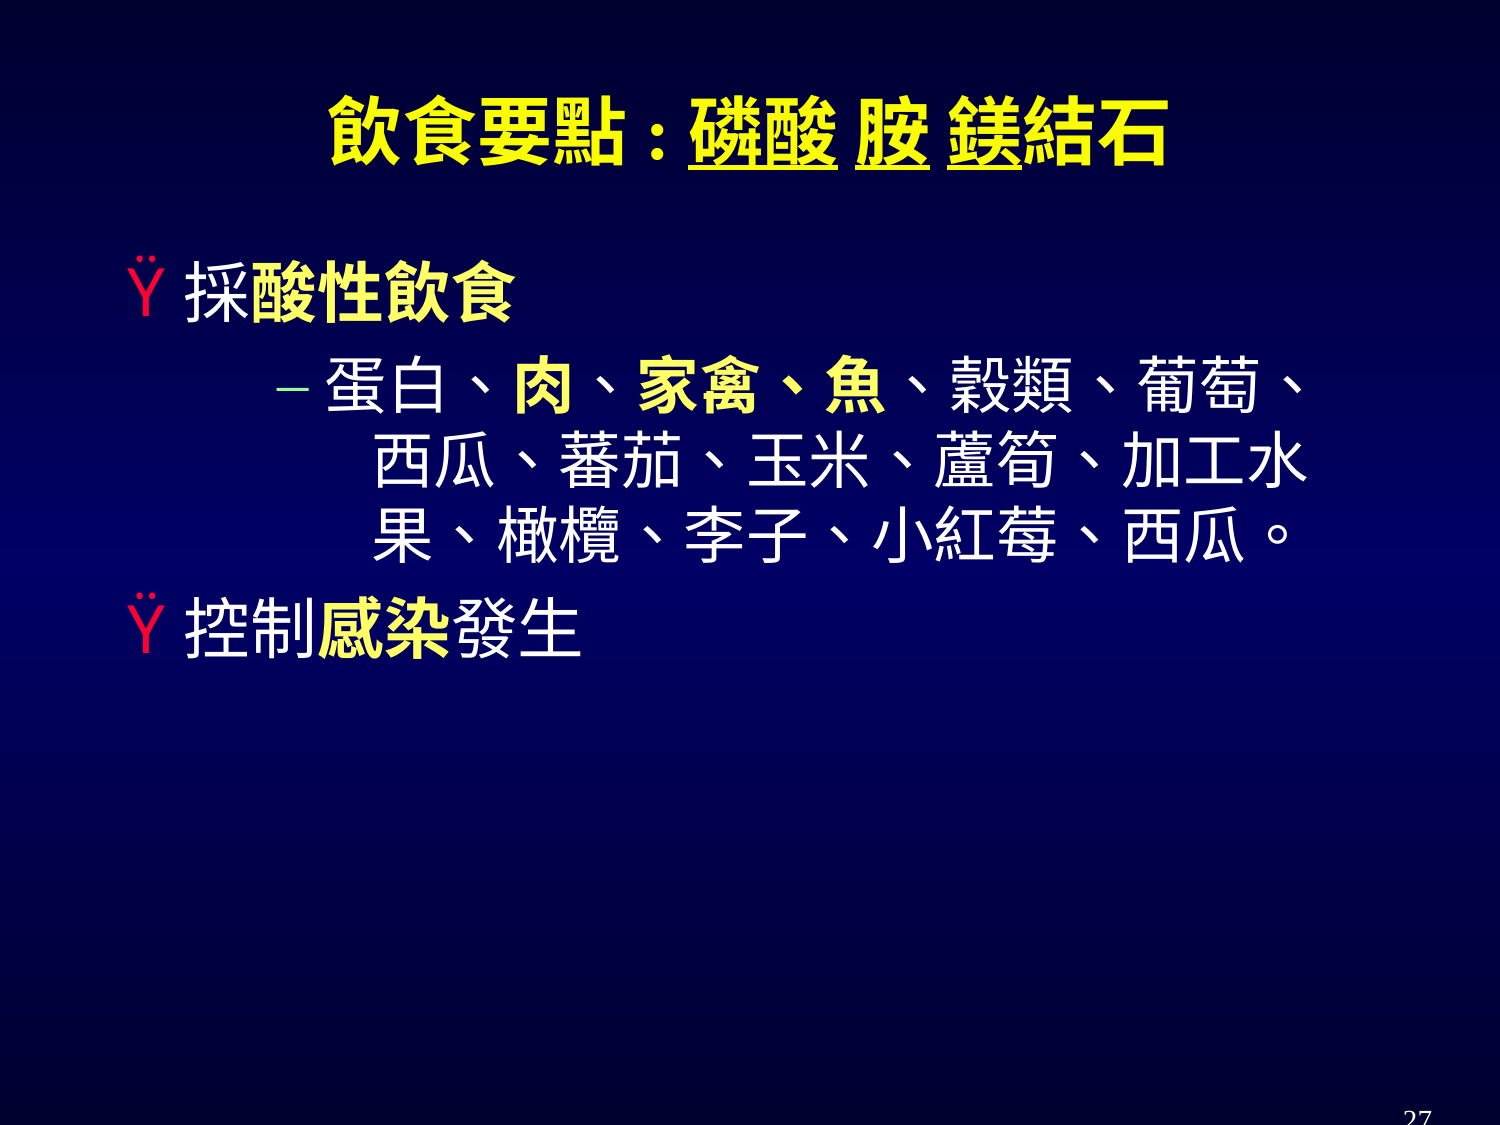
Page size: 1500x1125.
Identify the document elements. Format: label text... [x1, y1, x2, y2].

text_box [1387, 1093, 1491, 1118]
list 採酸性飲食 蛋白、肉、家禽、魚、穀類、葡萄、西瓜、蕃茄、玉米、蘆筍、加工水果、橄欖、李子、小紅莓、西瓜。 控制感染發生 [112, 243, 1388, 1044]
title 飲食要點:磷酸 胺 鎂結石 [112, 62, 1388, 197]
